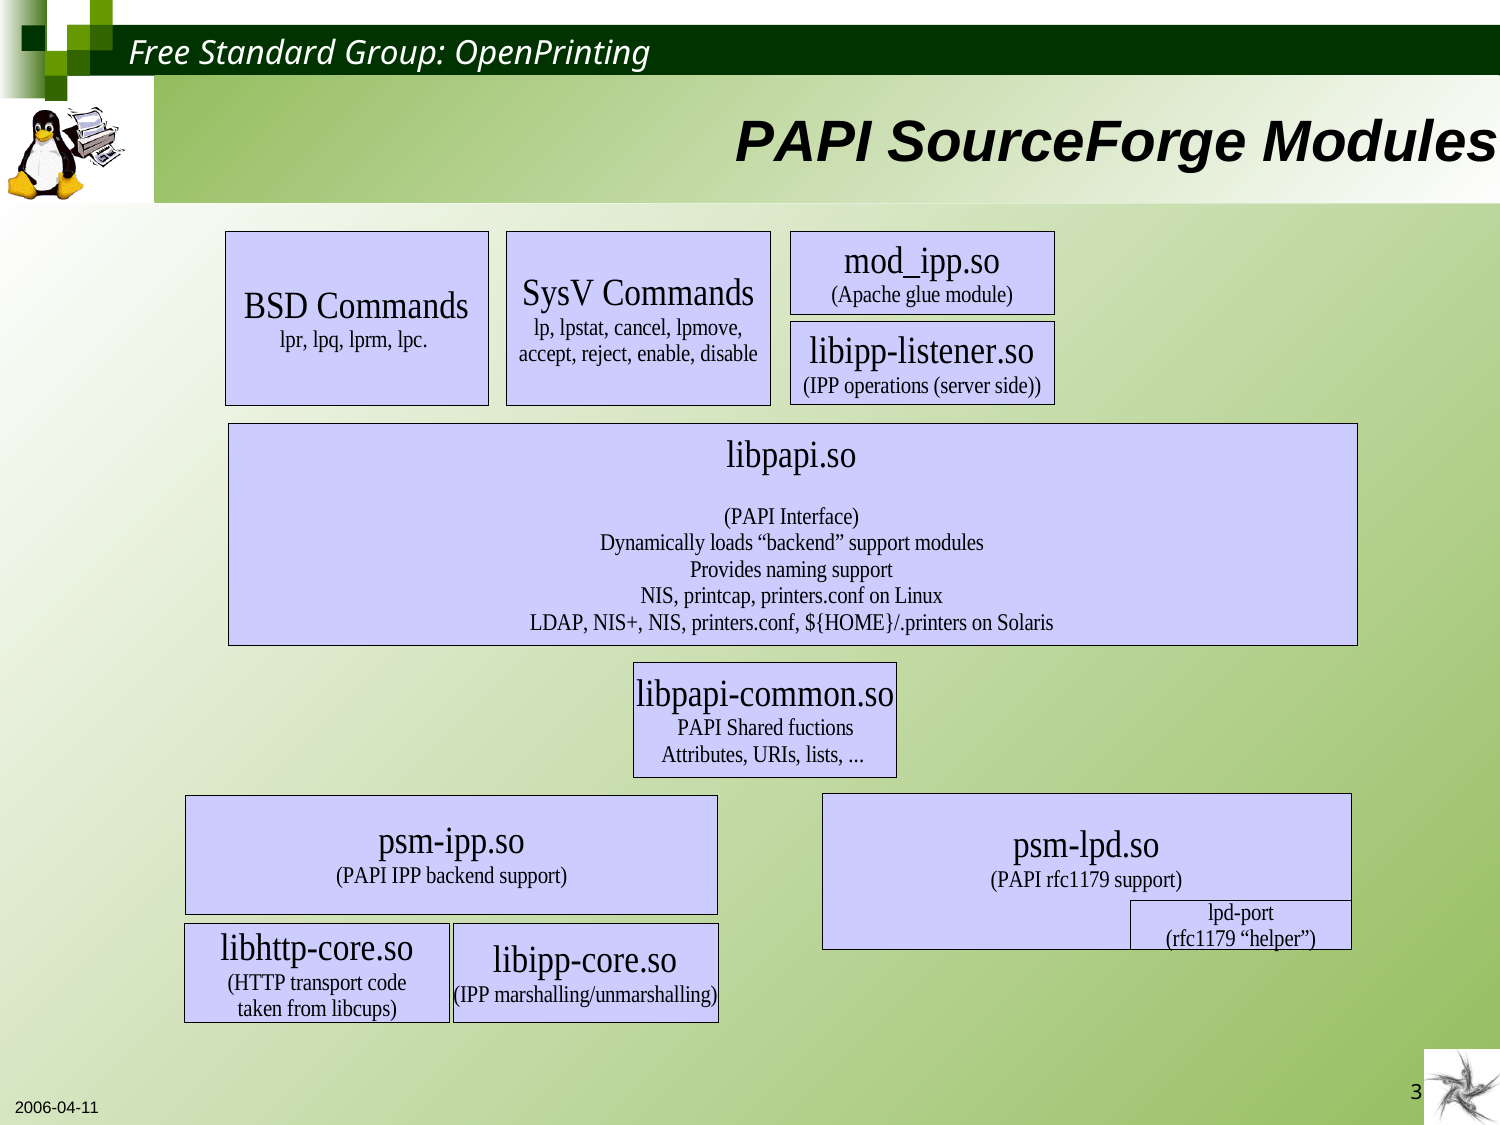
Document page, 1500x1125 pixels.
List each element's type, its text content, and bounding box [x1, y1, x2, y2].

chart [96, 219, 1447, 1071]
picture [0, 96, 133, 203]
title PAPI SourceForge Modules [154, 75, 1500, 203]
picture [1424, 1049, 1500, 1125]
